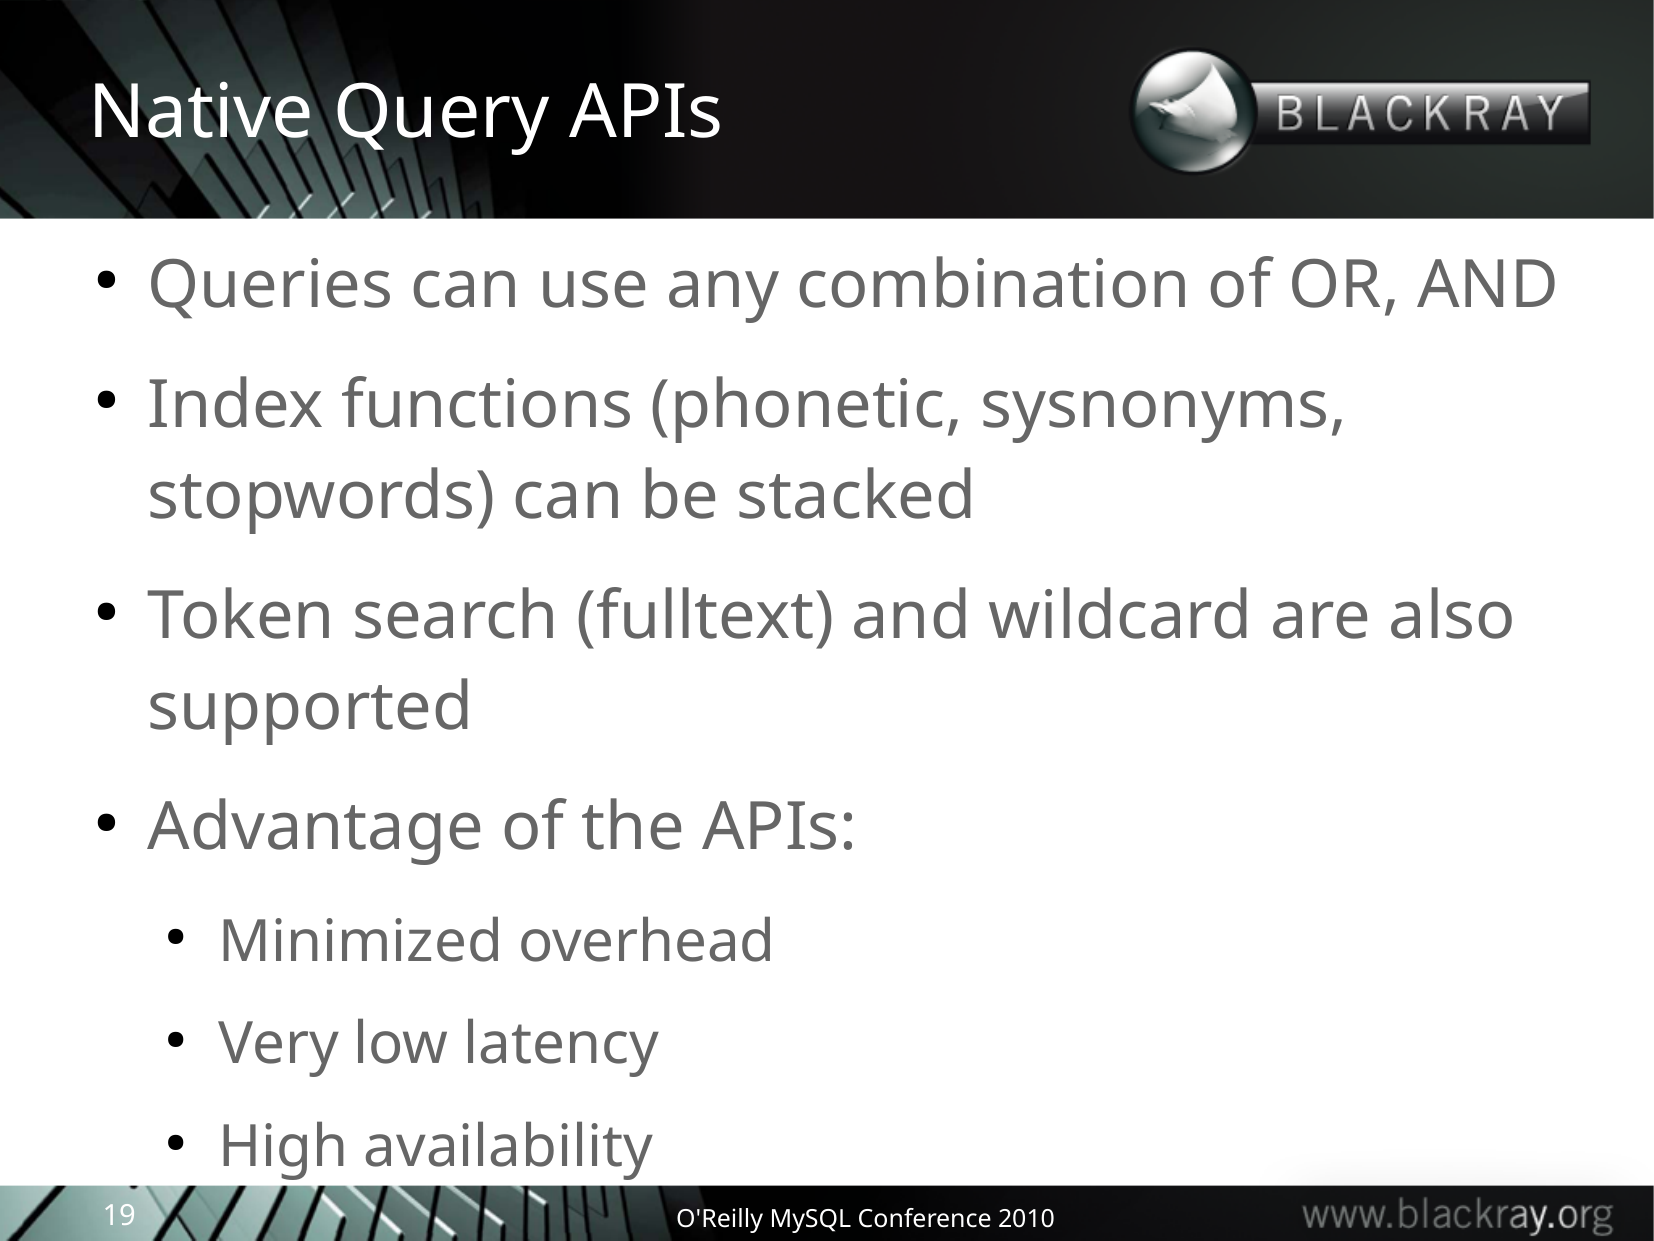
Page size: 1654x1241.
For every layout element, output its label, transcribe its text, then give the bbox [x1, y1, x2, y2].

picture [0, 0, 1654, 1241]
title Native Query APIs [88, 46, 1577, 170]
list Queries can use any combination of OR, AND Index functions (phonetic, sysnonyms, stopwords) can be stacked Token search (fulltext) and wildcard are also supported Advantage of the APIs: Minimized overhead Very low latency High availability [76, 236, 1625, 1137]
